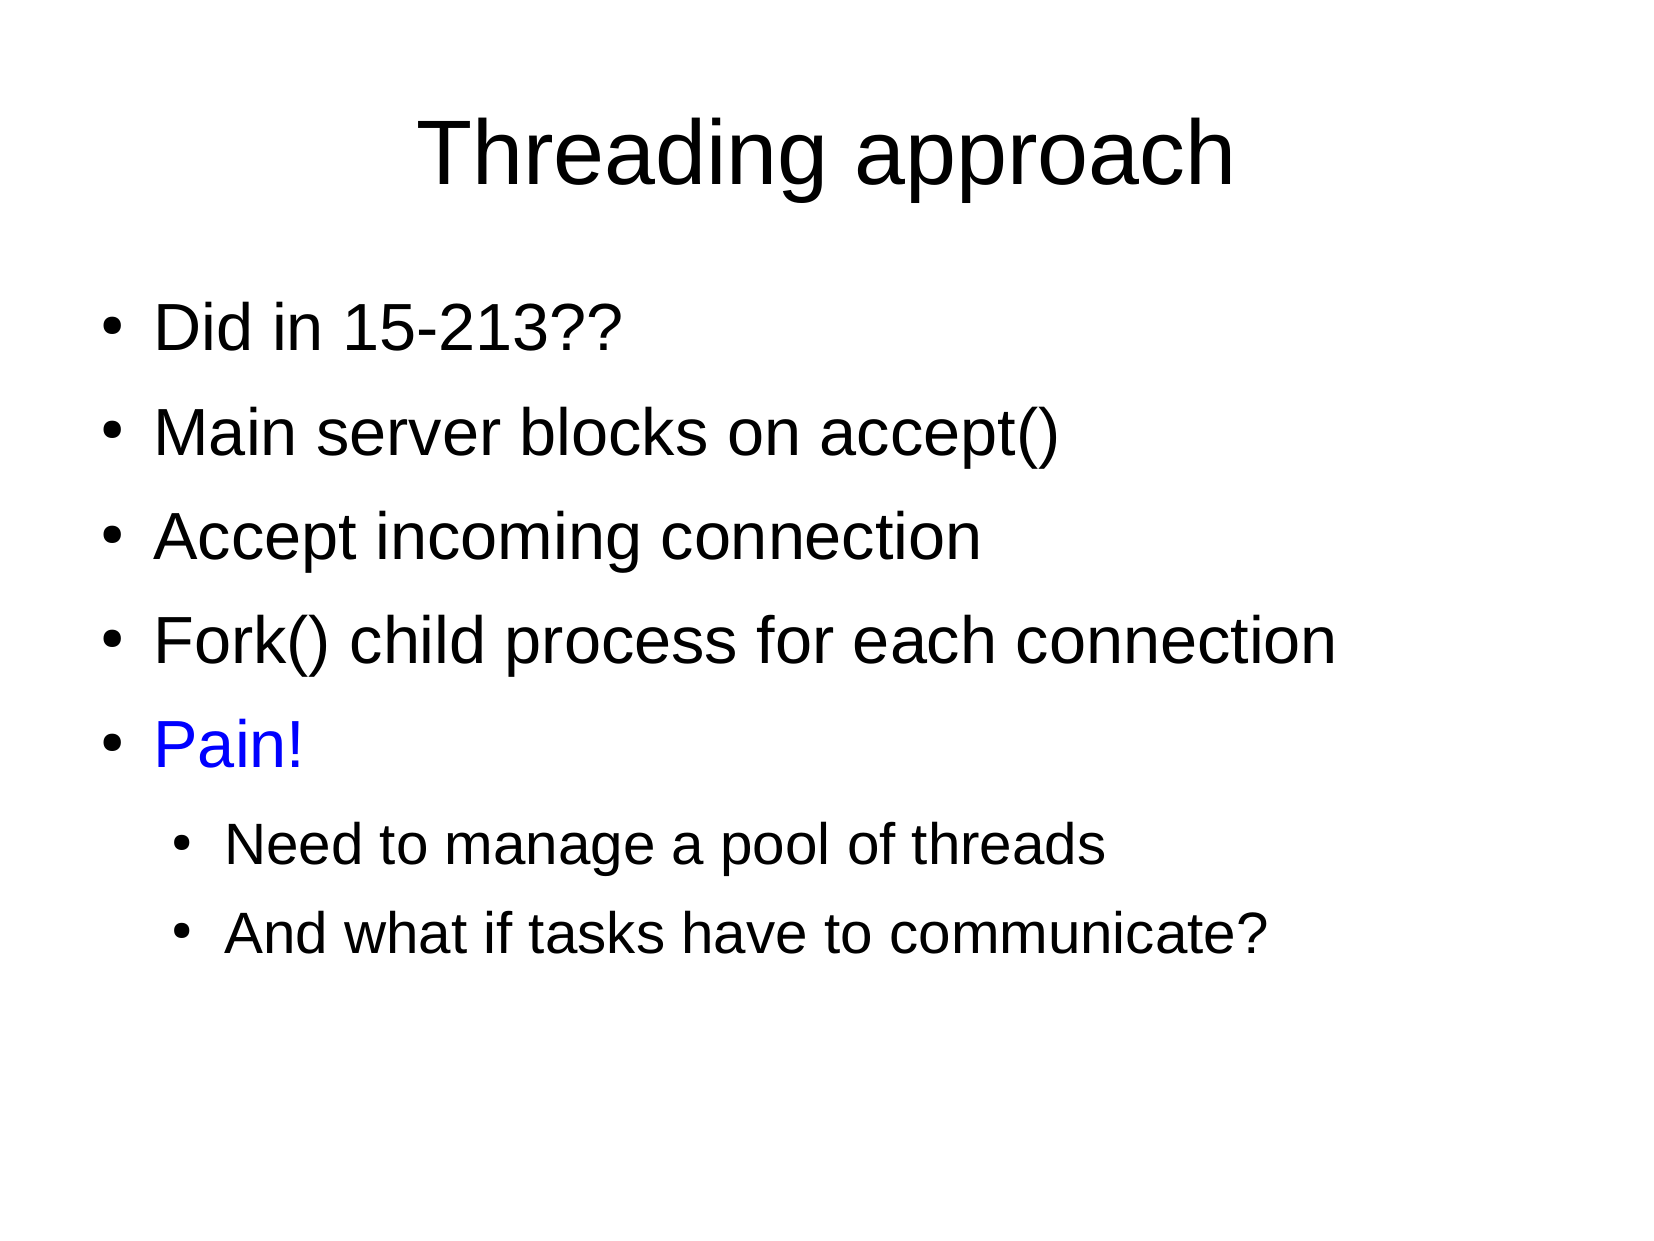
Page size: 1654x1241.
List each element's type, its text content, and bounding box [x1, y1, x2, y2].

title Threading approach [82, 56, 1571, 250]
list Did in 15-213?? Main server blocks on accept() Accept incoming connection Fork() child process for each connection Pain! Need to manage a pool of threads And what if tasks have to communicate? [82, 290, 1571, 1109]
